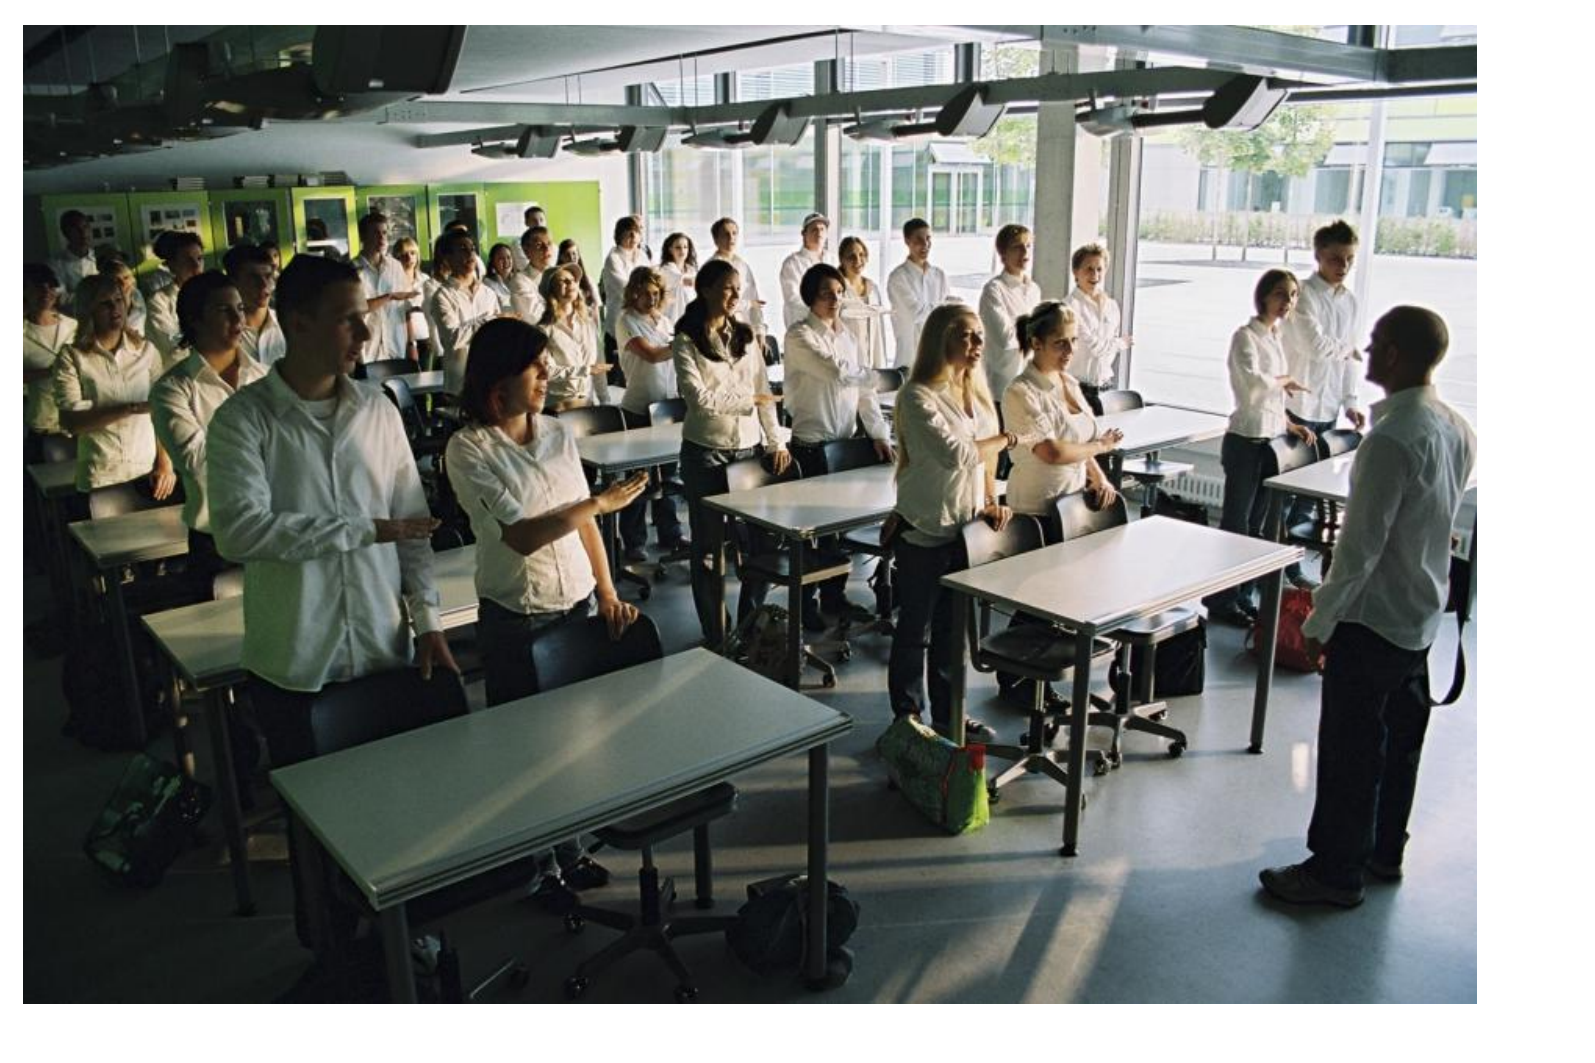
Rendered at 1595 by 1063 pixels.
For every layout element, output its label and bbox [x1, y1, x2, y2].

picture [23, 25, 1477, 1004]
